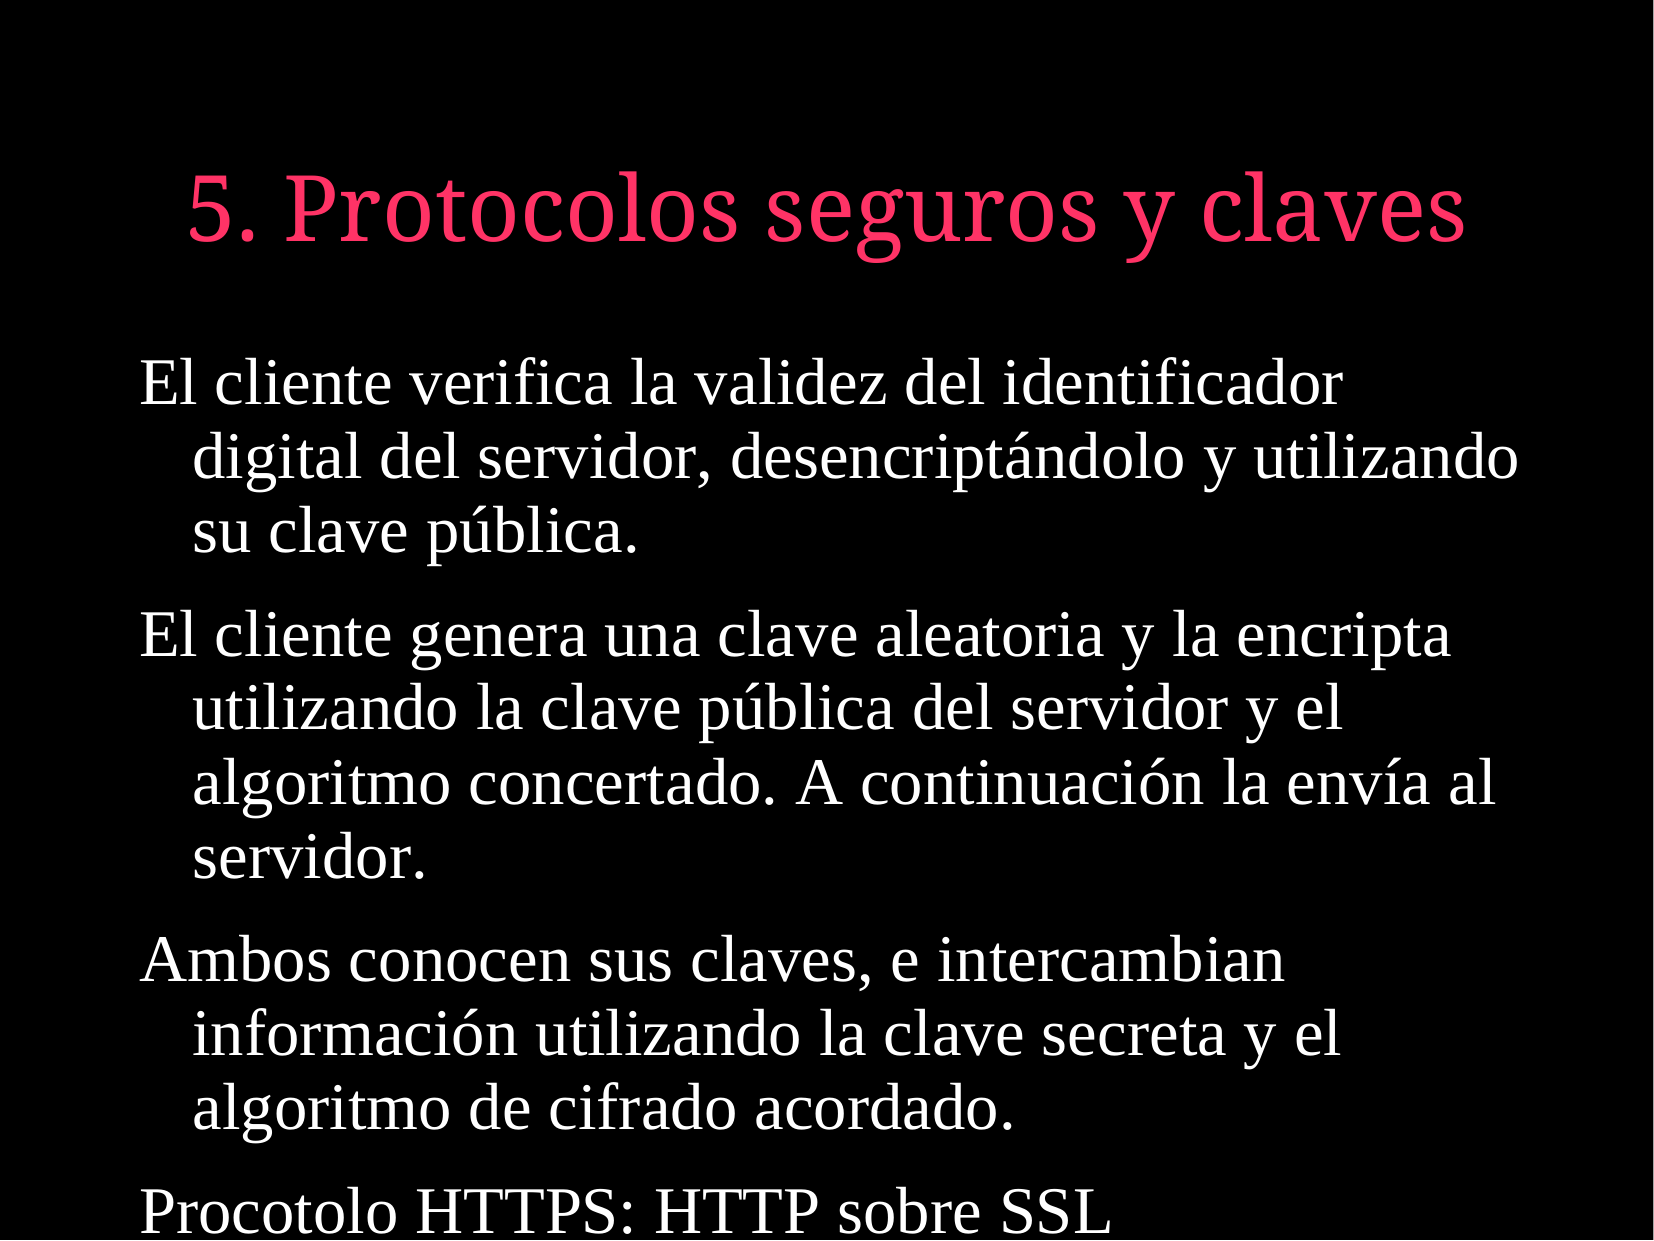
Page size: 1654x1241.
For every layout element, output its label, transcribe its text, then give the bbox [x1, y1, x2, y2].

list El cliente verifica la validez del identificador digital del servidor, desencriptándolo y utilizando su clave pública. El cliente genera una clave aleatoria y la encripta utilizando la clave pública del servidor y el algoritmo concertado. A continuación la envía al servidor. Ambos conocen sus claves, e intercambian información utilizando la clave secreta y el algoritmo de cifrado acordado. Procotolo HTTPS: HTTP sobre SSL [121, 344, 1534, 1241]
title 5. Protocolos seguros y claves [121, 102, 1534, 311]
